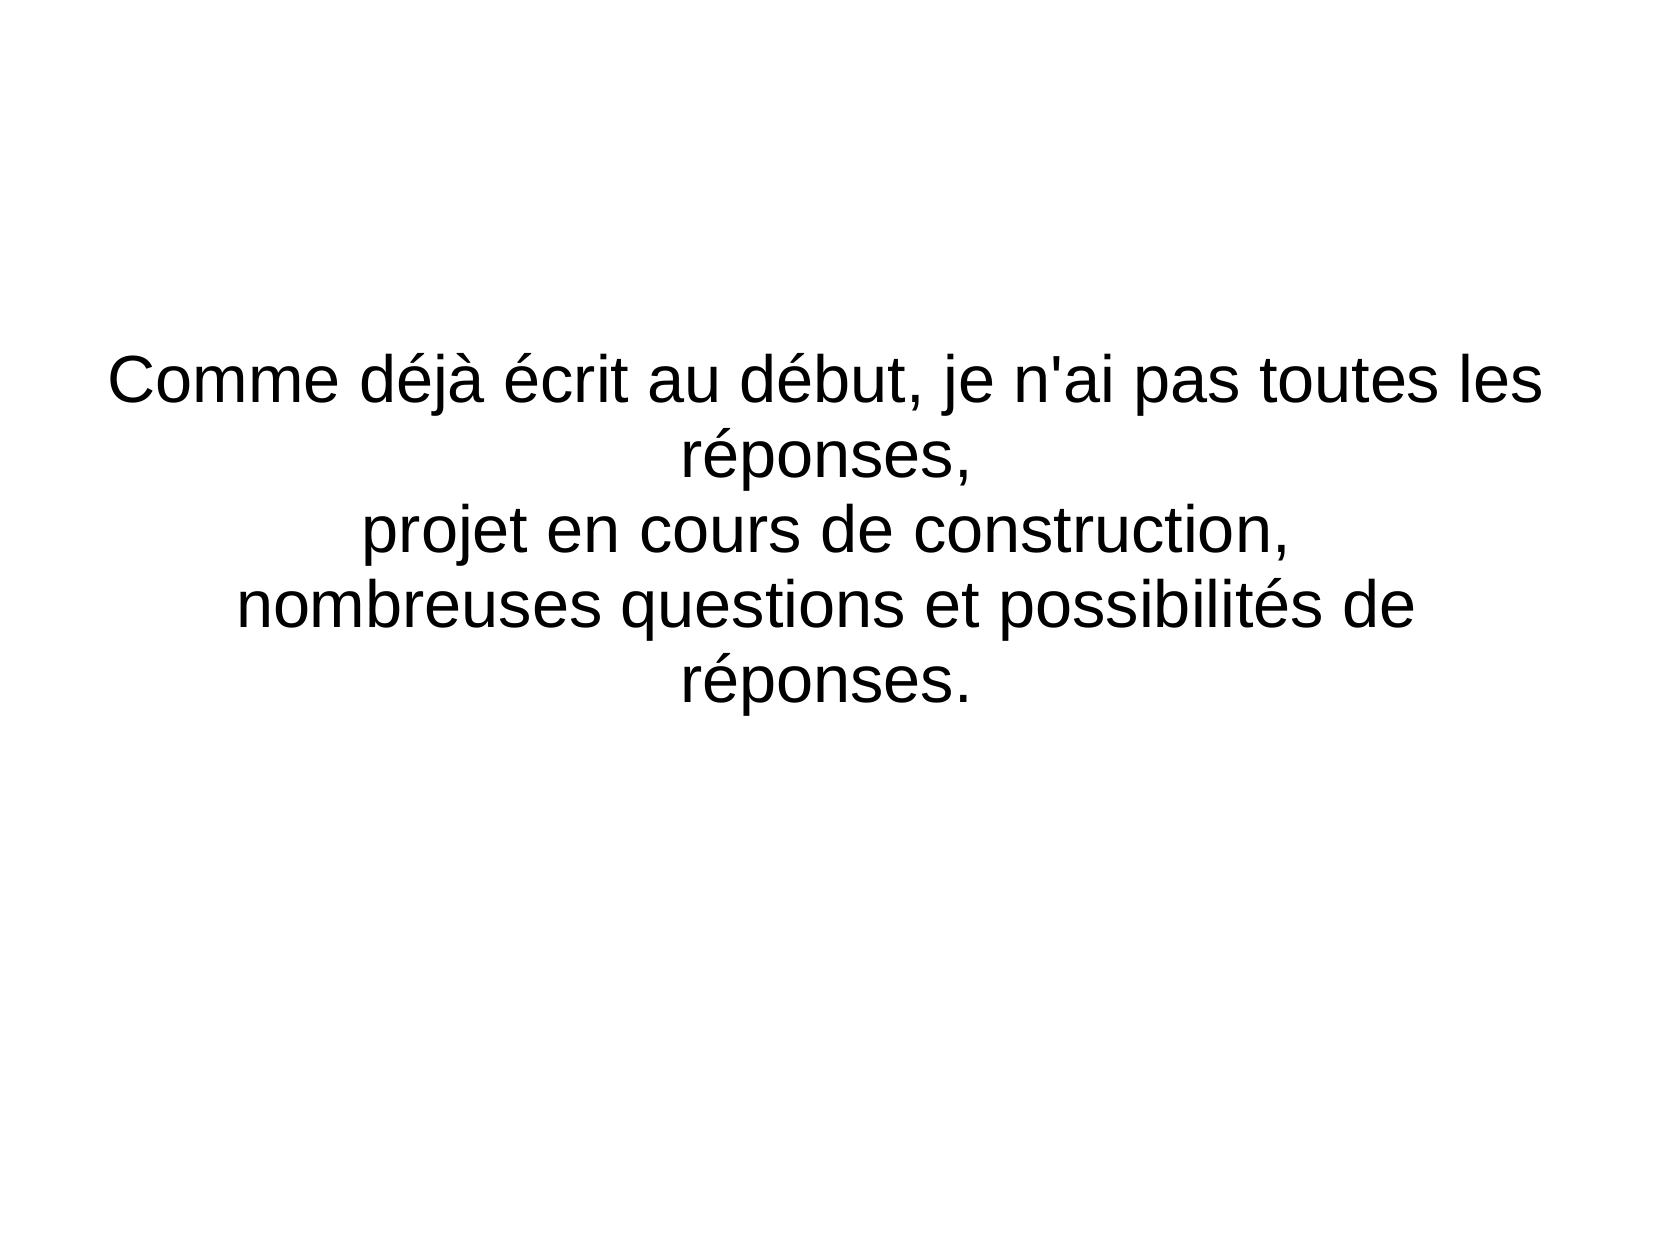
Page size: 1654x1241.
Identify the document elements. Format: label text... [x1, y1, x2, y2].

subtitle Comme déjà écrit au début, je n'ai pas toutes les réponses, projet en cours de construction, nombreuses questions et possibilités de réponses. [82, 49, 1571, 1010]
